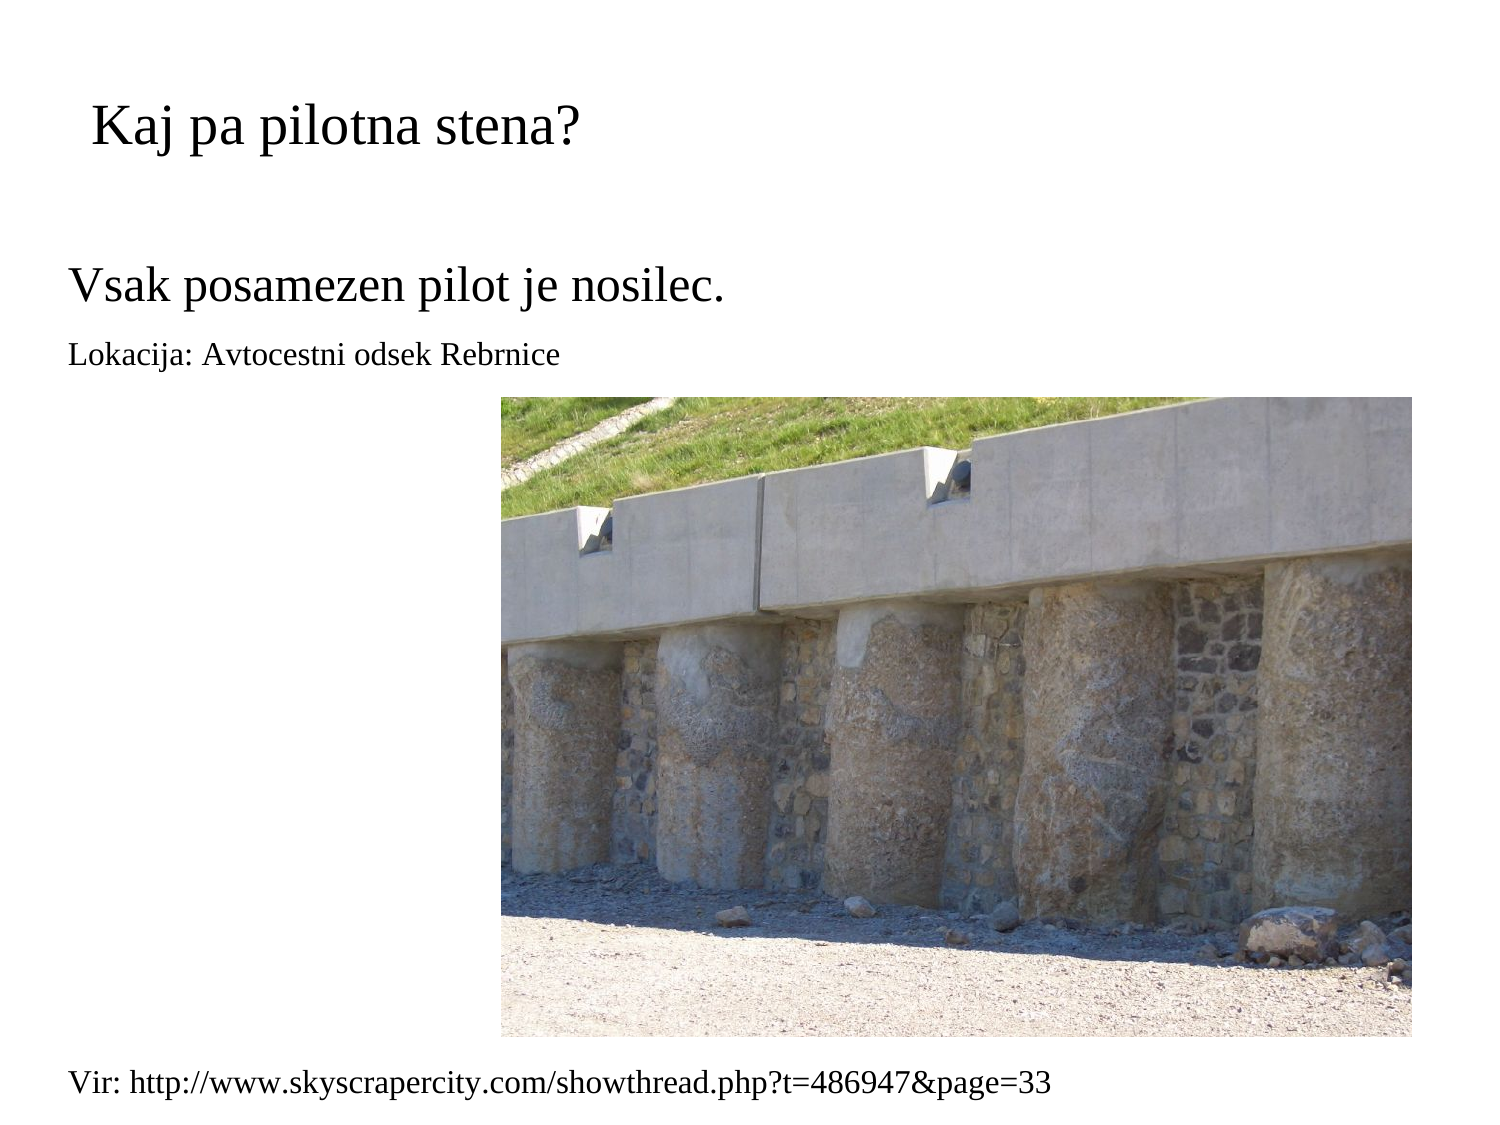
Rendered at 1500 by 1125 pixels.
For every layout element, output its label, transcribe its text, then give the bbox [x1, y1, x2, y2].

picture [501, 397, 1412, 1038]
text_box Vsak posamezen pilot je nosilec. Lokacija: Avtocestni odsek Rebrnice Vir: http://www.skyscrapercity.com/showthread.php?t=486947&page=33 [53, 243, 1117, 1109]
text_box Kaj pa pilotna stena? [76, 78, 703, 164]
